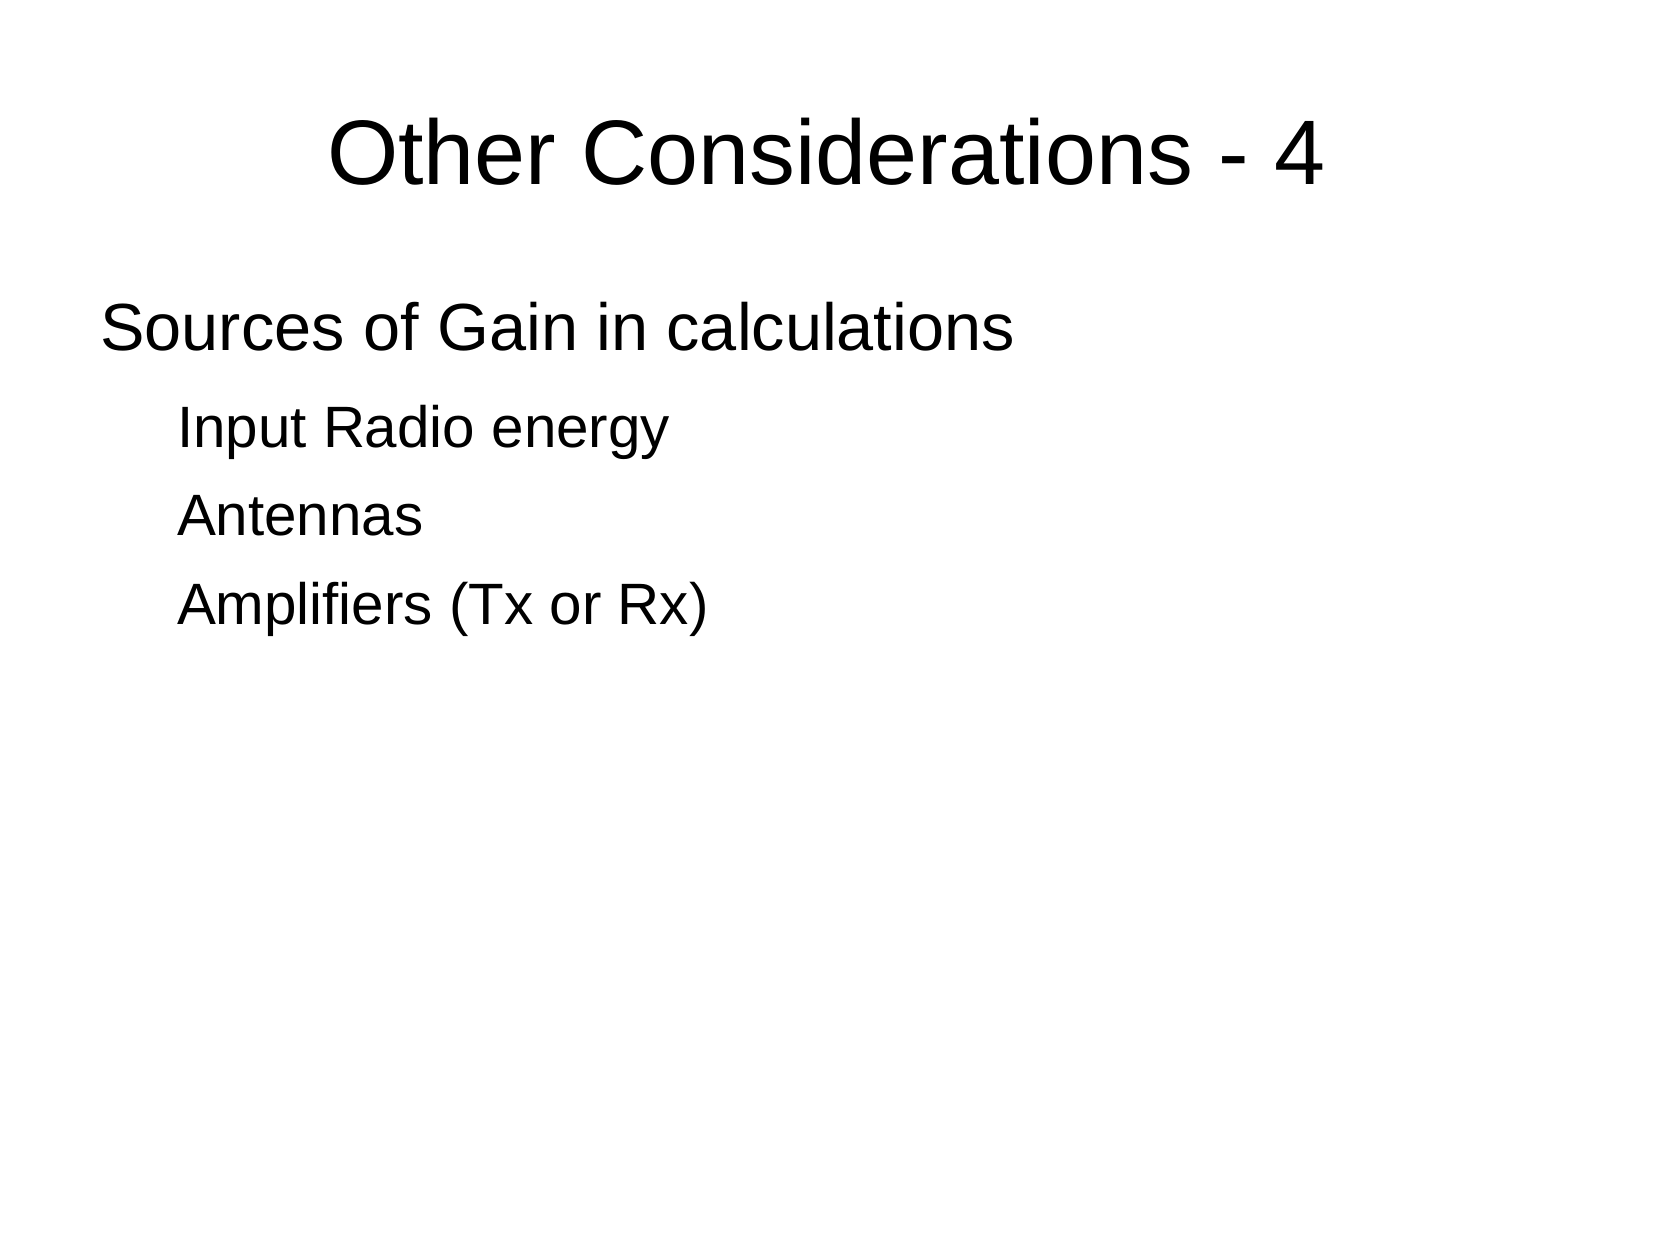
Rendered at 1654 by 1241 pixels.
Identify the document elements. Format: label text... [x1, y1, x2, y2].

title Other Considerations - 4 [82, 56, 1571, 250]
list Sources of Gain in calculations Input Radio energy Antennas Amplifiers (Tx or Rx) [82, 290, 1571, 1094]
